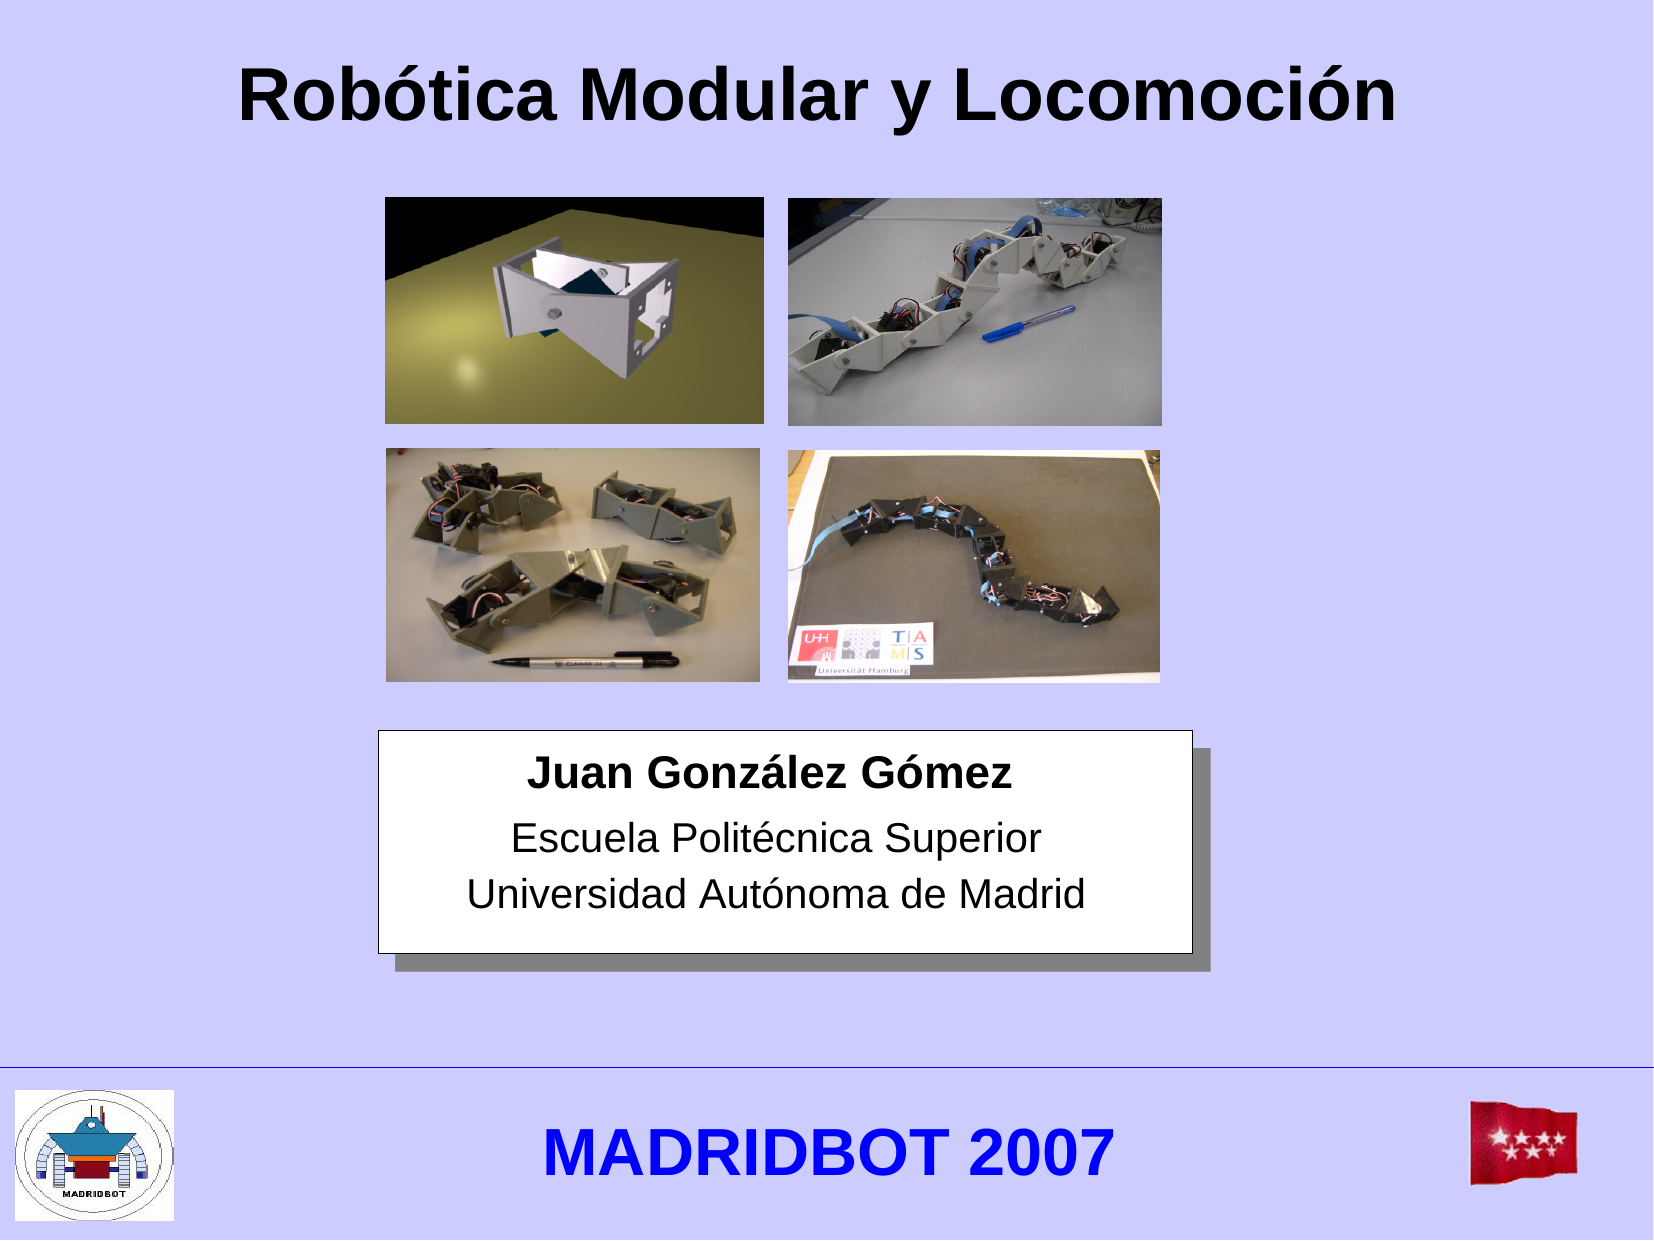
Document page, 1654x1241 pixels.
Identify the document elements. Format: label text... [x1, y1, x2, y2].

picture [1463, 1095, 1589, 1190]
text_box MADRIDBOT 2007 [542, 1115, 1119, 1191]
text_box [378, 730, 1193, 954]
picture [385, 197, 764, 424]
text_box Escuela Politécnica Superior Universidad Autónoma de Madrid [294, 807, 1184, 925]
picture [386, 448, 760, 682]
text_box Juan González Gómez [526, 747, 1005, 799]
picture [15, 1090, 174, 1221]
picture [788, 450, 1160, 683]
picture [788, 198, 1162, 426]
text_box Robótica Modular y Locomoción [237, 52, 1379, 137]
